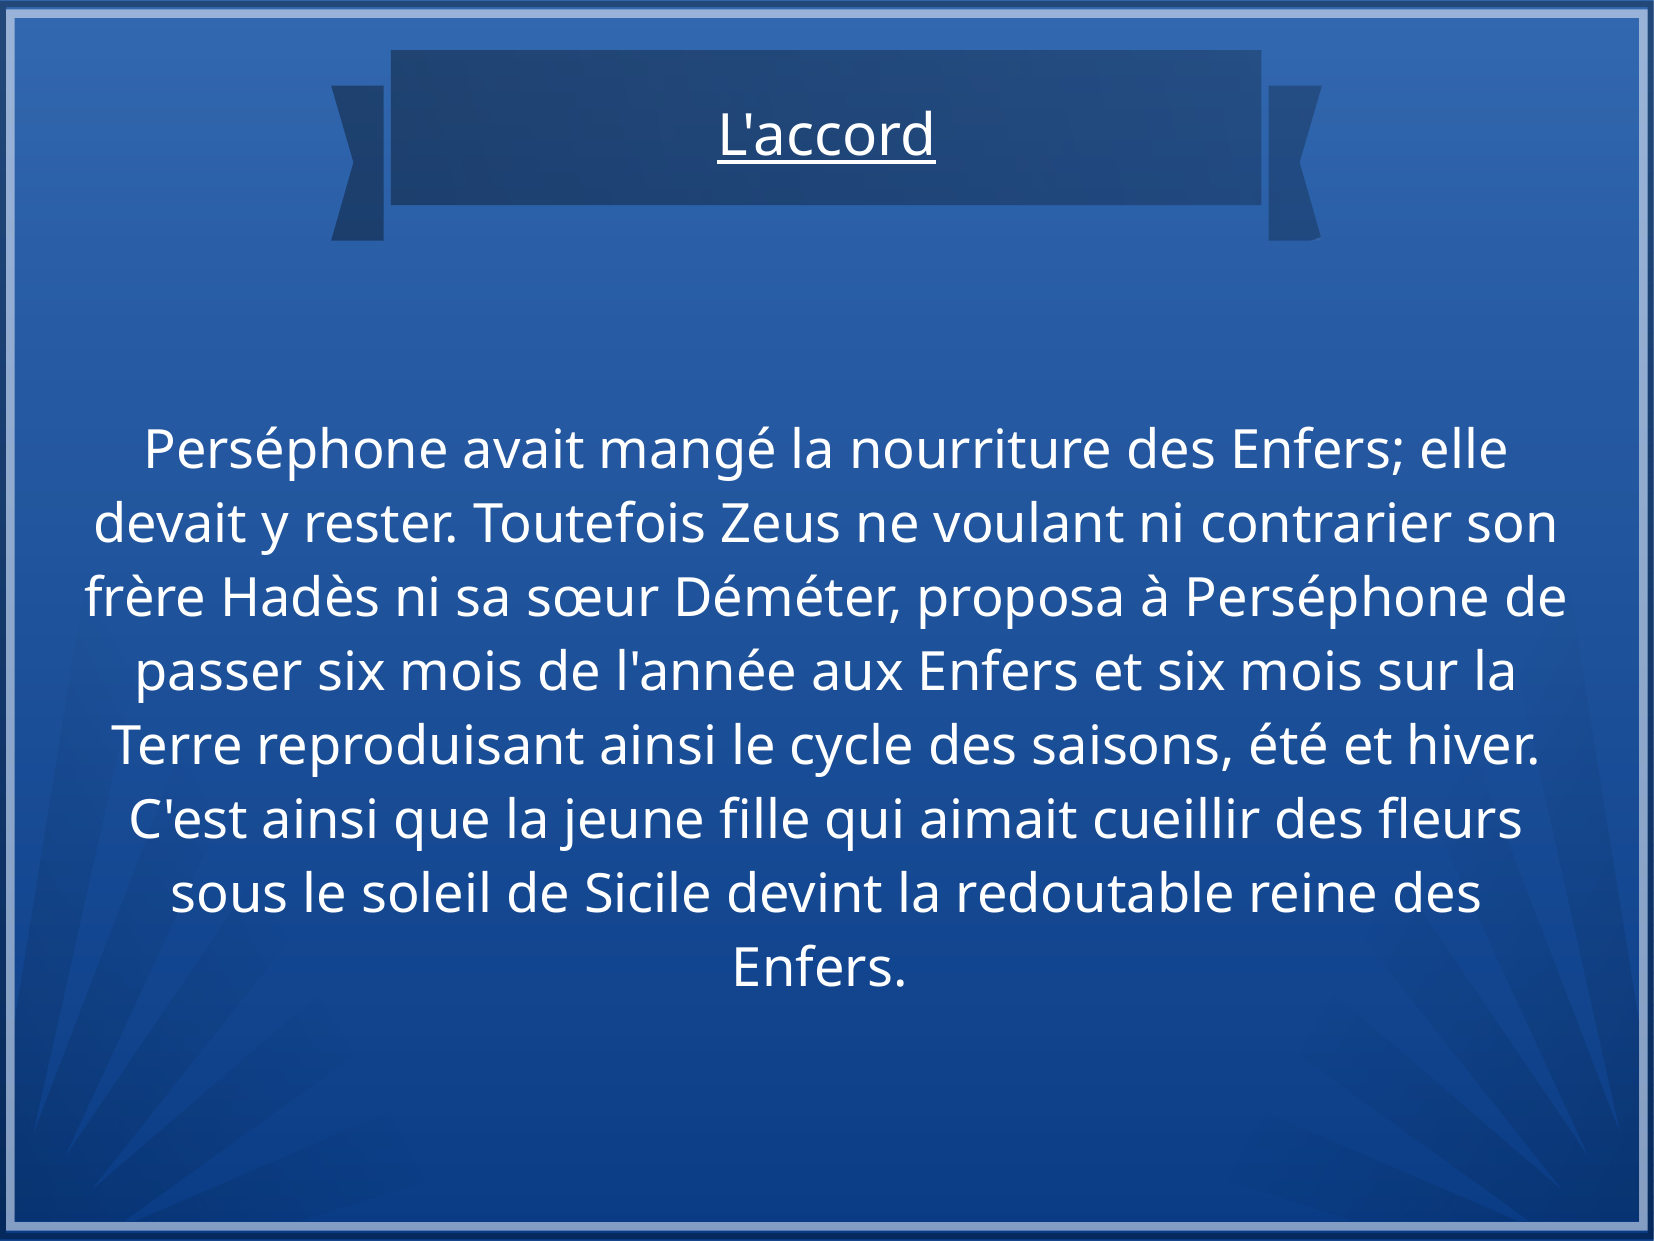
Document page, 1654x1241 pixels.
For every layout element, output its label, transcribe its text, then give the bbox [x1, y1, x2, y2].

subtitle L'accord Perséphone avait mangé la nourriture des Enfers; elle devait y rester. Toutefois Zeus ne voulant ni contrarier son frère Hadès ni sa sœur Déméter, proposa à Perséphone de passer six mois de l'année aux Enfers et six mois sur la Terre reproduisant ainsi le cycle des saisons, été et hiver. C'est ainsi que la jeune fille qui aimait cueillir des fleurs sous le soleil de Sicile devint la redoutable reine des Enfers. [82, 0, 1571, 1131]
